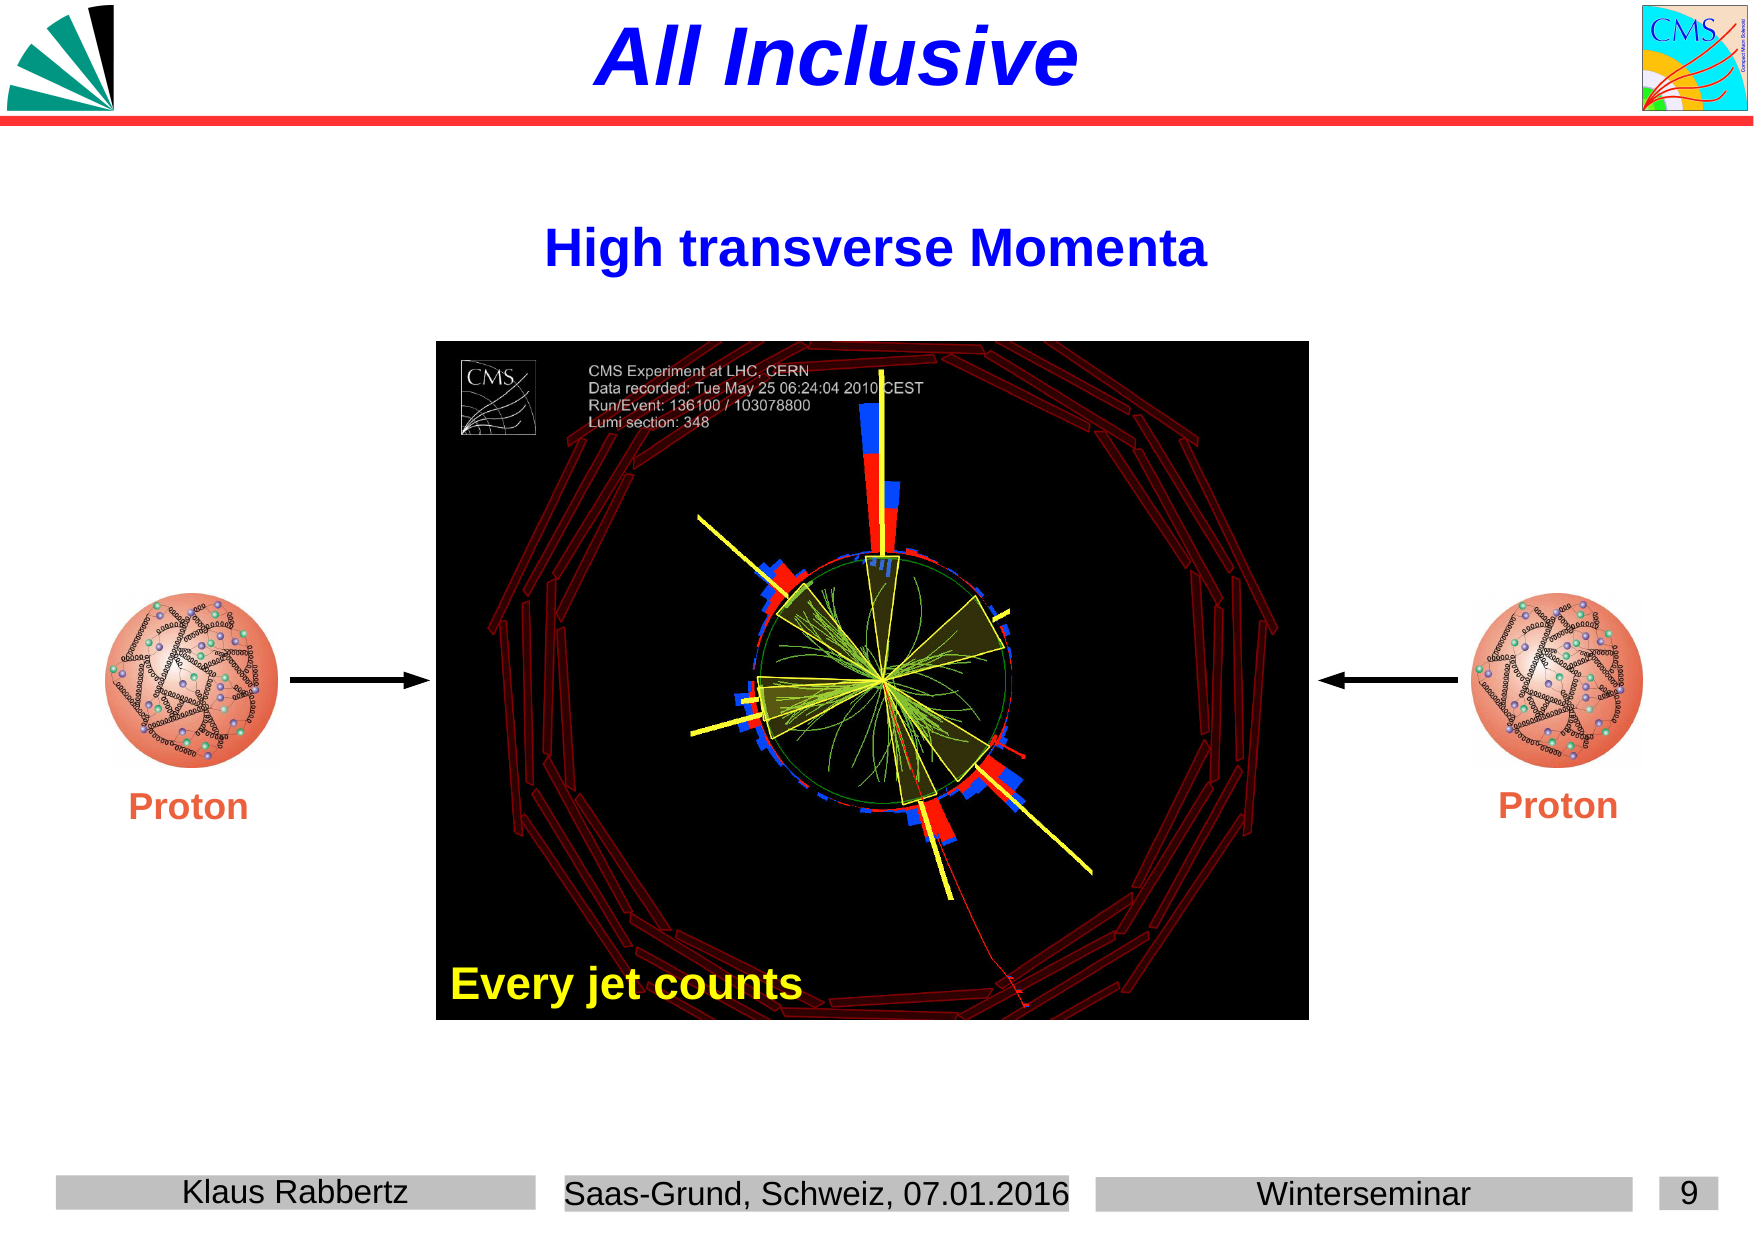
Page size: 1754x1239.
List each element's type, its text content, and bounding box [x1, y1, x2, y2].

picture [1642, 5, 1748, 111]
picture [105, 593, 278, 769]
picture [436, 341, 1309, 1020]
picture [1471, 593, 1643, 769]
text_box Proton [1486, 778, 1632, 834]
text_box Proton [116, 779, 263, 834]
text_box Every jet counts [437, 951, 815, 1016]
title All Inclusive [129, 0, 1545, 114]
picture [7, 5, 114, 112]
text_box High transverse Momenta [532, 212, 1221, 285]
